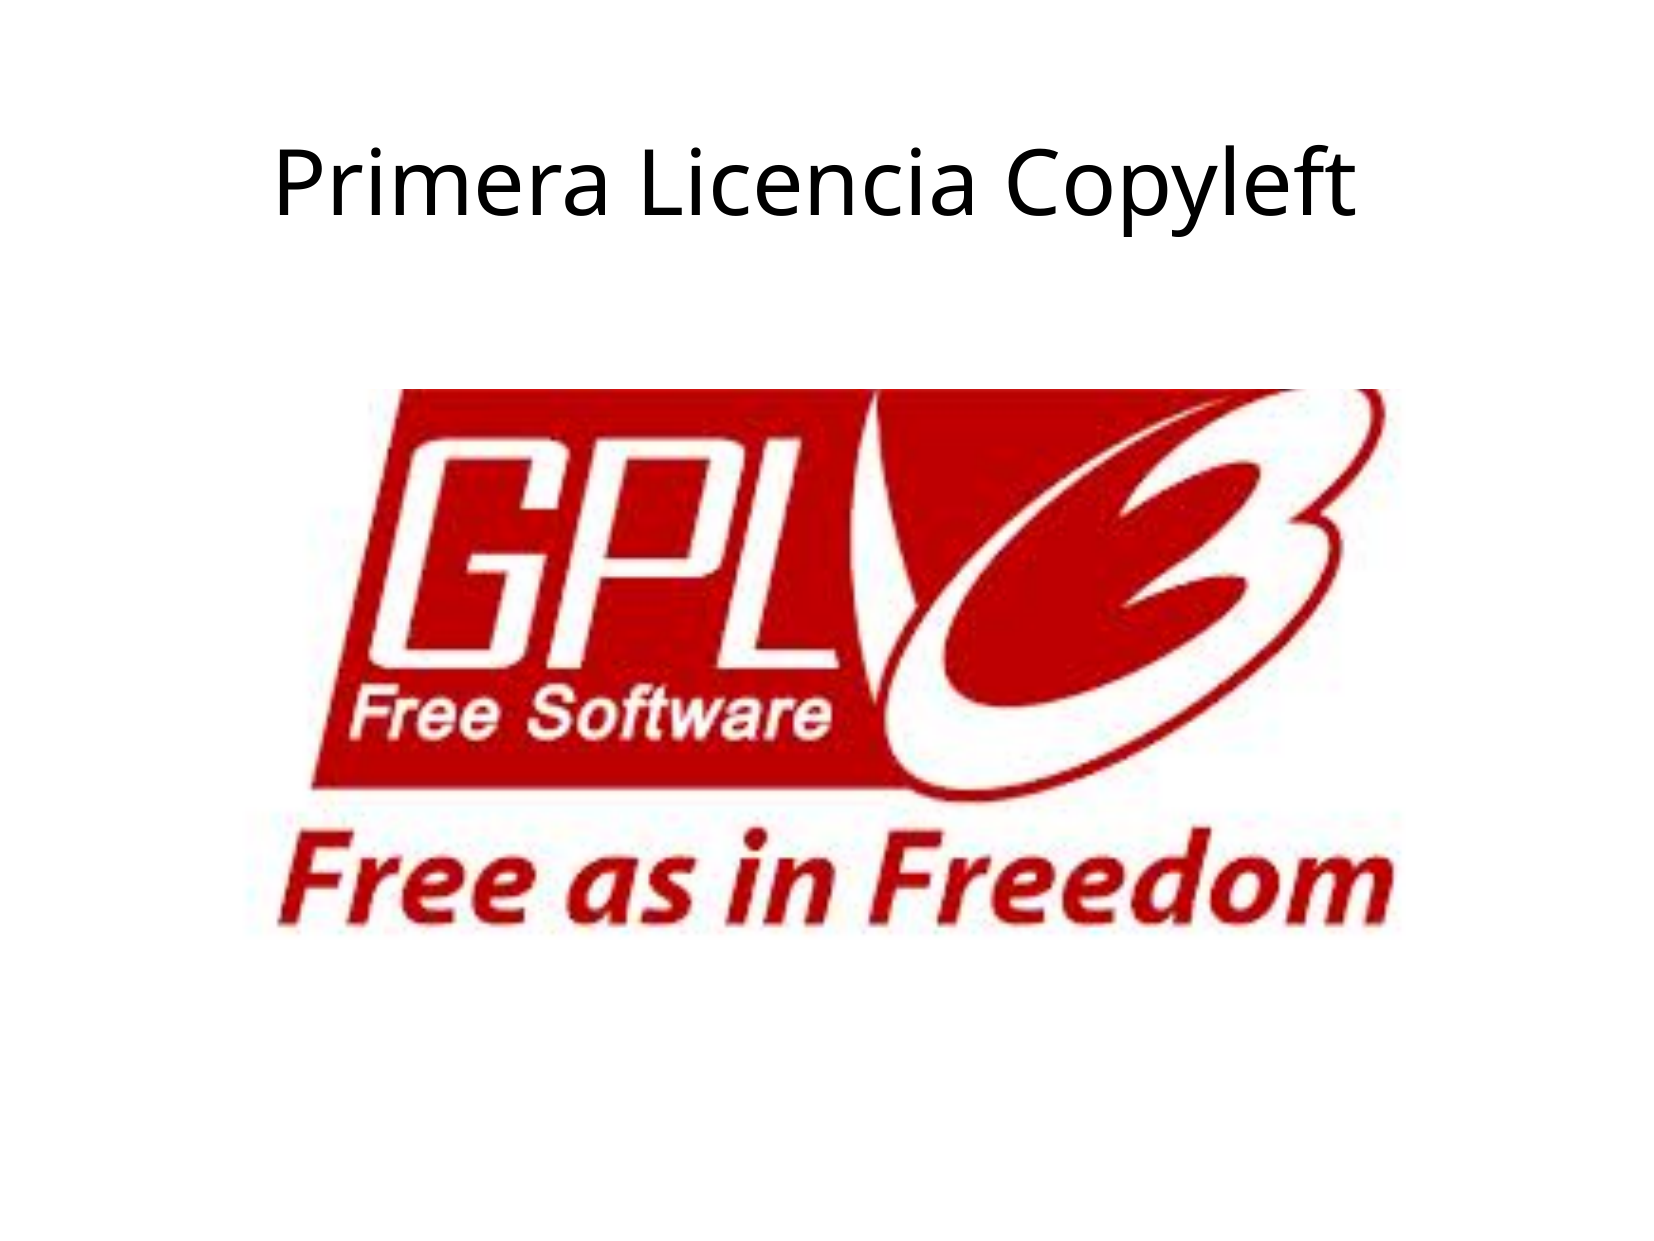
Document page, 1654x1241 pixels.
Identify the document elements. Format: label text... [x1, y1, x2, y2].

picture [188, 389, 1489, 947]
text_box Primera Licencia Copyleft [0, 110, 1630, 233]
